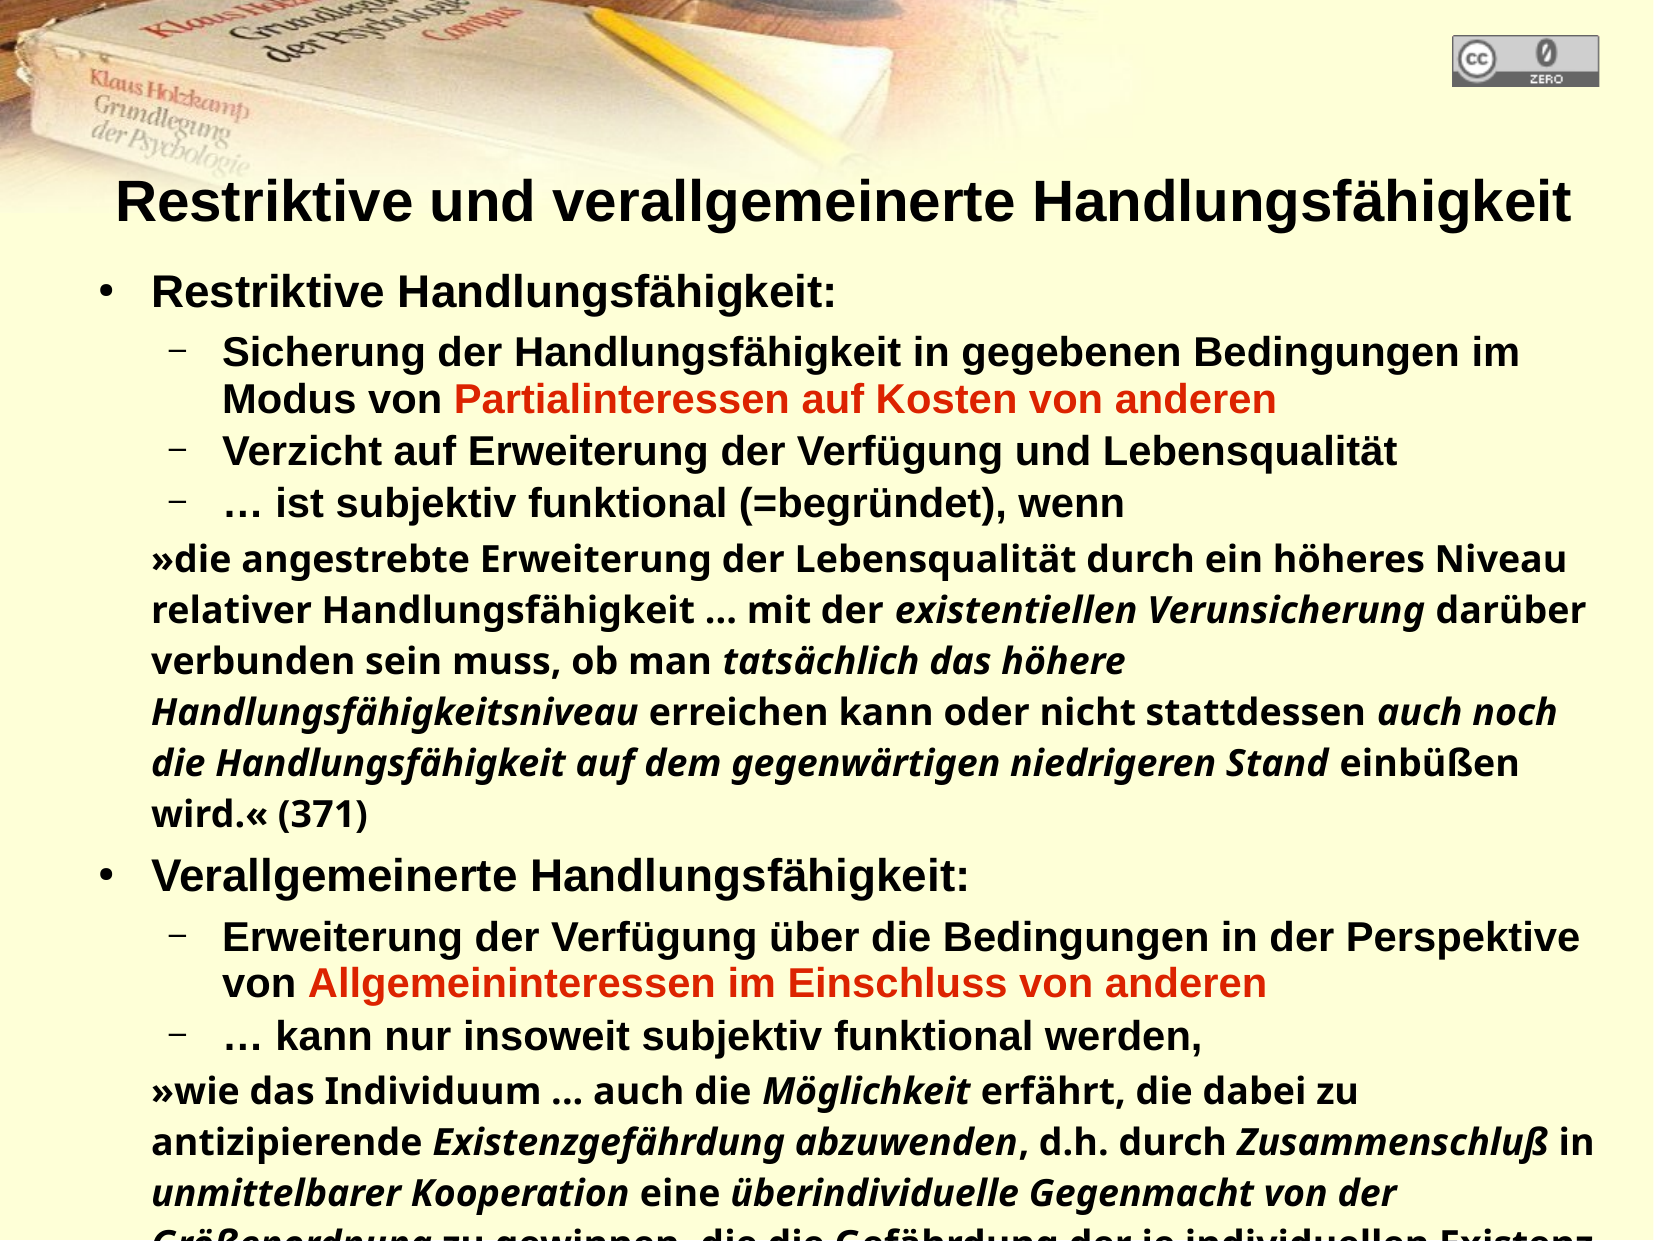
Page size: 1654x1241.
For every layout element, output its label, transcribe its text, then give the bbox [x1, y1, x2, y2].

list Restriktive Handlungsfähigkeit: Sicherung der Handlungsfähigkeit in gegebenen Bedingungen im Modus von Partialinteressen auf Kosten von anderen Verzicht auf Erweiterung der Verfügung und Lebensqualität … ist subjektiv funktional (=begründet), wenn »die angestrebte Erweiterung der Lebensqualität durch ein höheres Niveau relativer Handlungsfähigkeit ... mit der existentiellen Verunsicherung darüber verbunden sein muss, ob man tatsächlich das höhere Handlungsfähigkeitsniveau erreichen kann oder nicht stattdessen auch noch die Handlungsfähigkeit auf dem gegenwärtigen niedrigeren Stand einbüßen wird.« (371) Verallgemeinerte Handlungsfähigkeit: Erweiterung der Verfügung über die Bedingungen in der Perspektive von Allgemeininteressen im Einschluss von anderen … kann nur insoweit subjektiv funktional werden, »wie das Individuum ... auch die Möglichkeit erfährt, die dabei zu antizipierende Existenzgefährdung abzuwenden, d.h. durch Zusammenschluß in unmittelbarer Kooperation eine überindividuelle Gegenmacht von der Größenordnung zu gewinnen, die die Gefährdung der je individuellen Existenz aufheben kann« (372f) [80, 265, 1607, 1193]
title Restriktive und verallgemeinerte Handlungsfähigkeit [82, 124, 1607, 265]
picture [1452, 35, 1600, 87]
picture [0, 0, 1156, 213]
